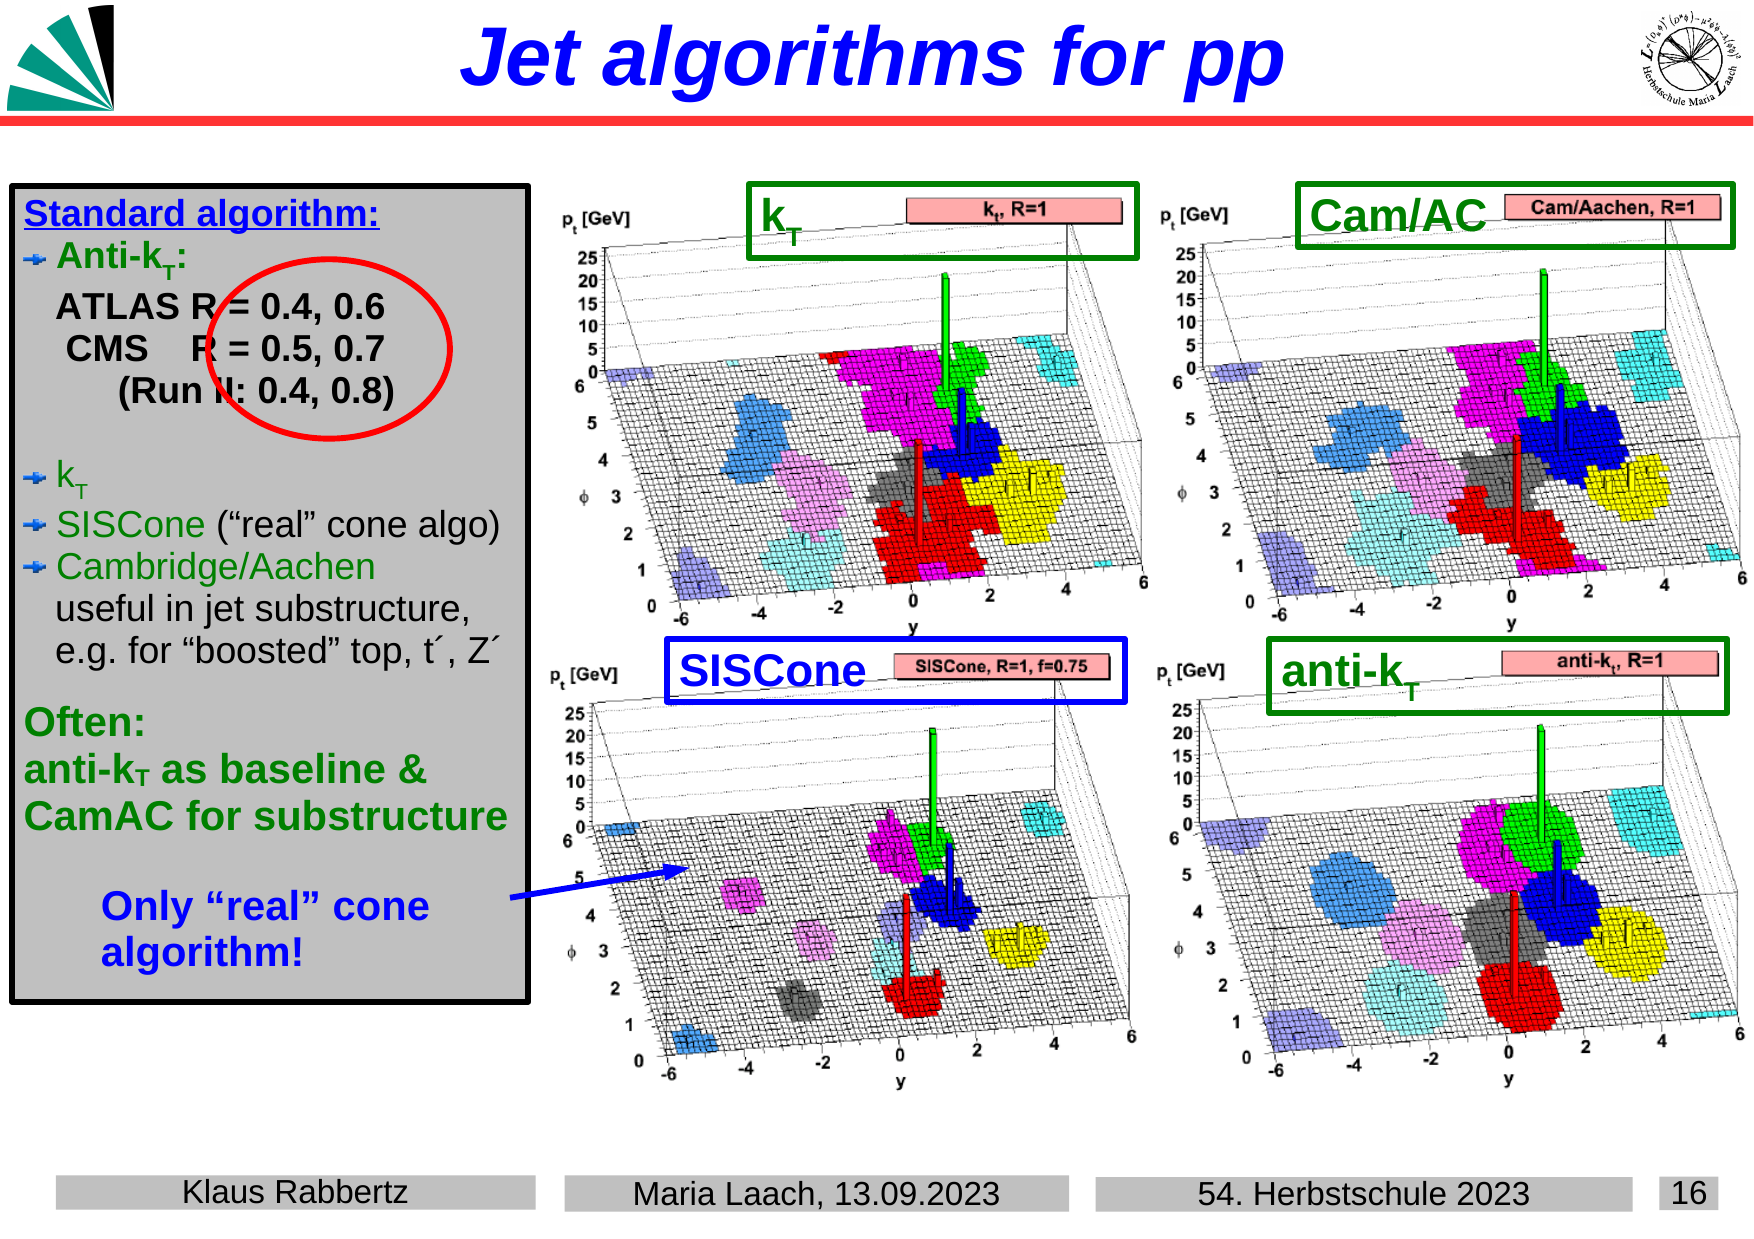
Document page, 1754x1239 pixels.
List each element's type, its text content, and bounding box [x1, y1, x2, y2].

picture [542, 646, 1754, 1098]
text_box Often: anti-kT as baseline & CamAC for substructure [11, 693, 528, 845]
picture [7, 5, 114, 112]
text_box Standard algorithm: Anti-kT: ATLAS R = 0.4, 0.6 CMS R = 0.5, 0.7 (Run II: 0.4, 0.8) kT SISCone (“real” cone algo) Cambridge/Aachen useful in jet substructure, e.g. for “boosted” top, t´, Z´ [11, 186, 529, 1002]
picture [544, 187, 1754, 643]
text_box SISCone [667, 638, 1125, 702]
title Jet algorithms for pp [129, 0, 1617, 114]
picture [1641, 11, 1741, 106]
text_box kT [748, 184, 1137, 259]
text_box Only “real” cone algorithm! [89, 876, 496, 983]
text_box Cam/AC [1297, 184, 1734, 248]
text_box anti-kT [1269, 638, 1728, 714]
